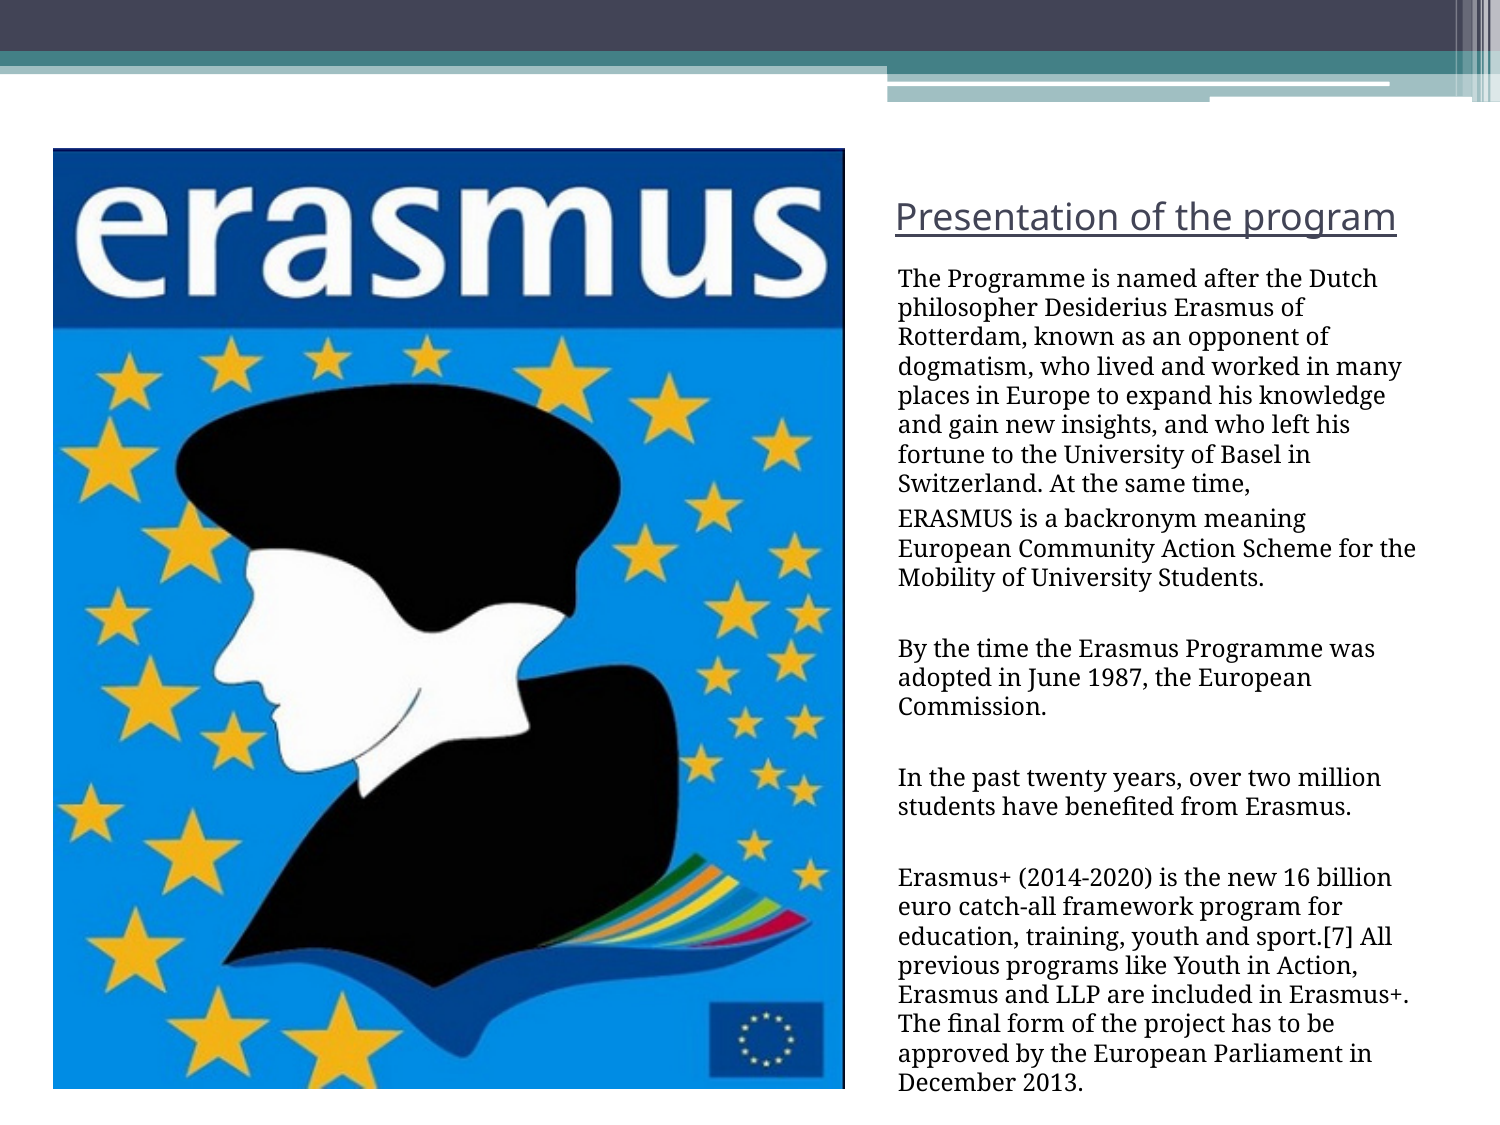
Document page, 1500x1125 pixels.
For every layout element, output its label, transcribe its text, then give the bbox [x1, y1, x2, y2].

picture [53, 149, 845, 1089]
title Presentation of the program [879, 125, 1436, 246]
list The Programme is named after the Dutch philosopher Desiderius Erasmus of Rotterdam, known as an opponent of dogmatism, who lived and worked in many places in Europe to expand his knowledge and gain new insights, and who left his fortune to the University of Basel in Switzerland. At the same time, ERASMUS is a backronym meaning European Community Action Scheme for the Mobility of University Students. By the time the Erasmus Programme was adopted in June 1987, the European Commission. In the past twenty years, over two million students have benefited from Erasmus. Erasmus+ (2014-2020) is the new 16 billion euro catch-all framework program for education, training, youth and sport.[7] All previous programs like Youth in Action, Erasmus and LLP are included in Erasmus+. The final form of the project has to be approved by the European Parliament in December 2013. [879, 255, 1435, 1106]
